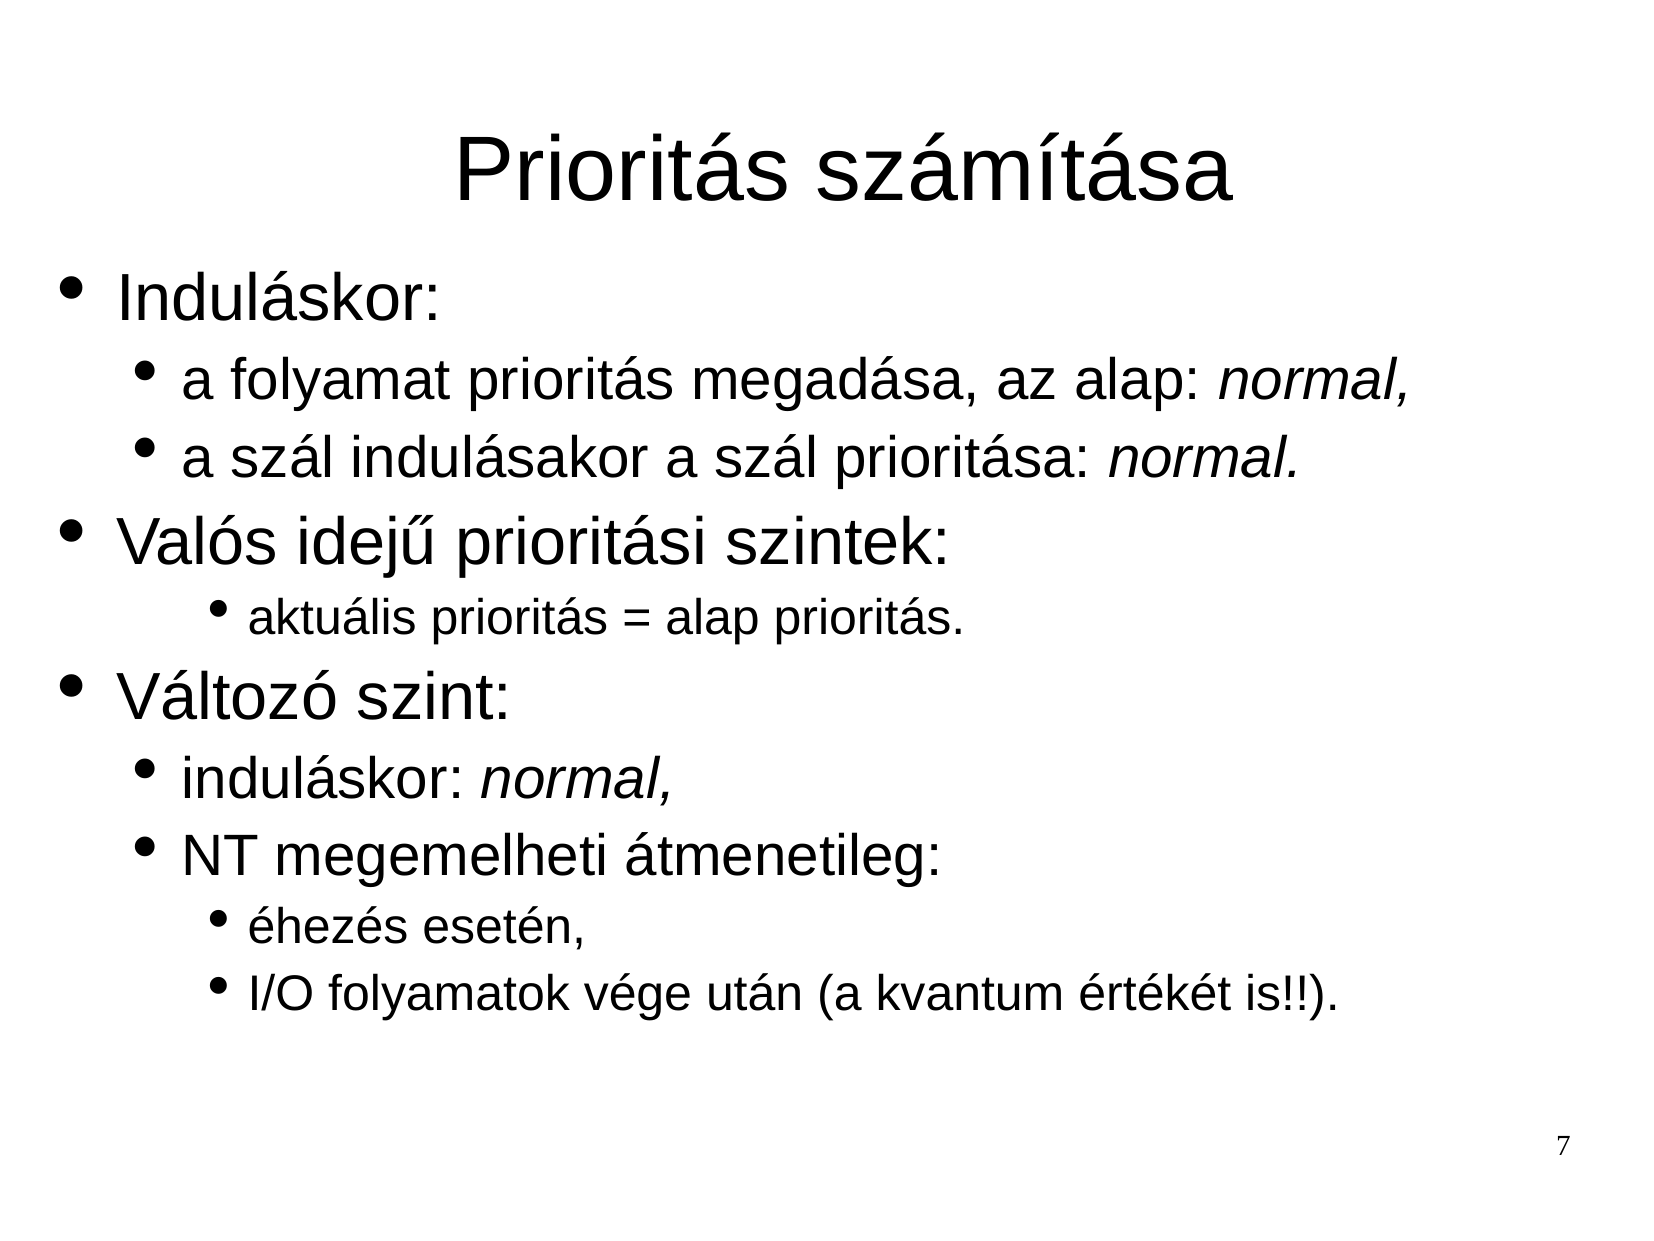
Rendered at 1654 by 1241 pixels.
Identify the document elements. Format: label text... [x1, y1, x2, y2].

title Prioritás számítása [123, 60, 1530, 255]
list Induláskor: a folyamat prioritás megadása, az alap: normal, a szál indulásakor a szál prioritása: normal. Valós idejű prioritási szintek: aktuális prioritás = alap prioritás. Változó szint: induláskor: normal, NT megemelheti átmenetileg: éhezés esetén, I/O folyamatok vége után (a kvantum értékét is!!). [45, 255, 1595, 1167]
